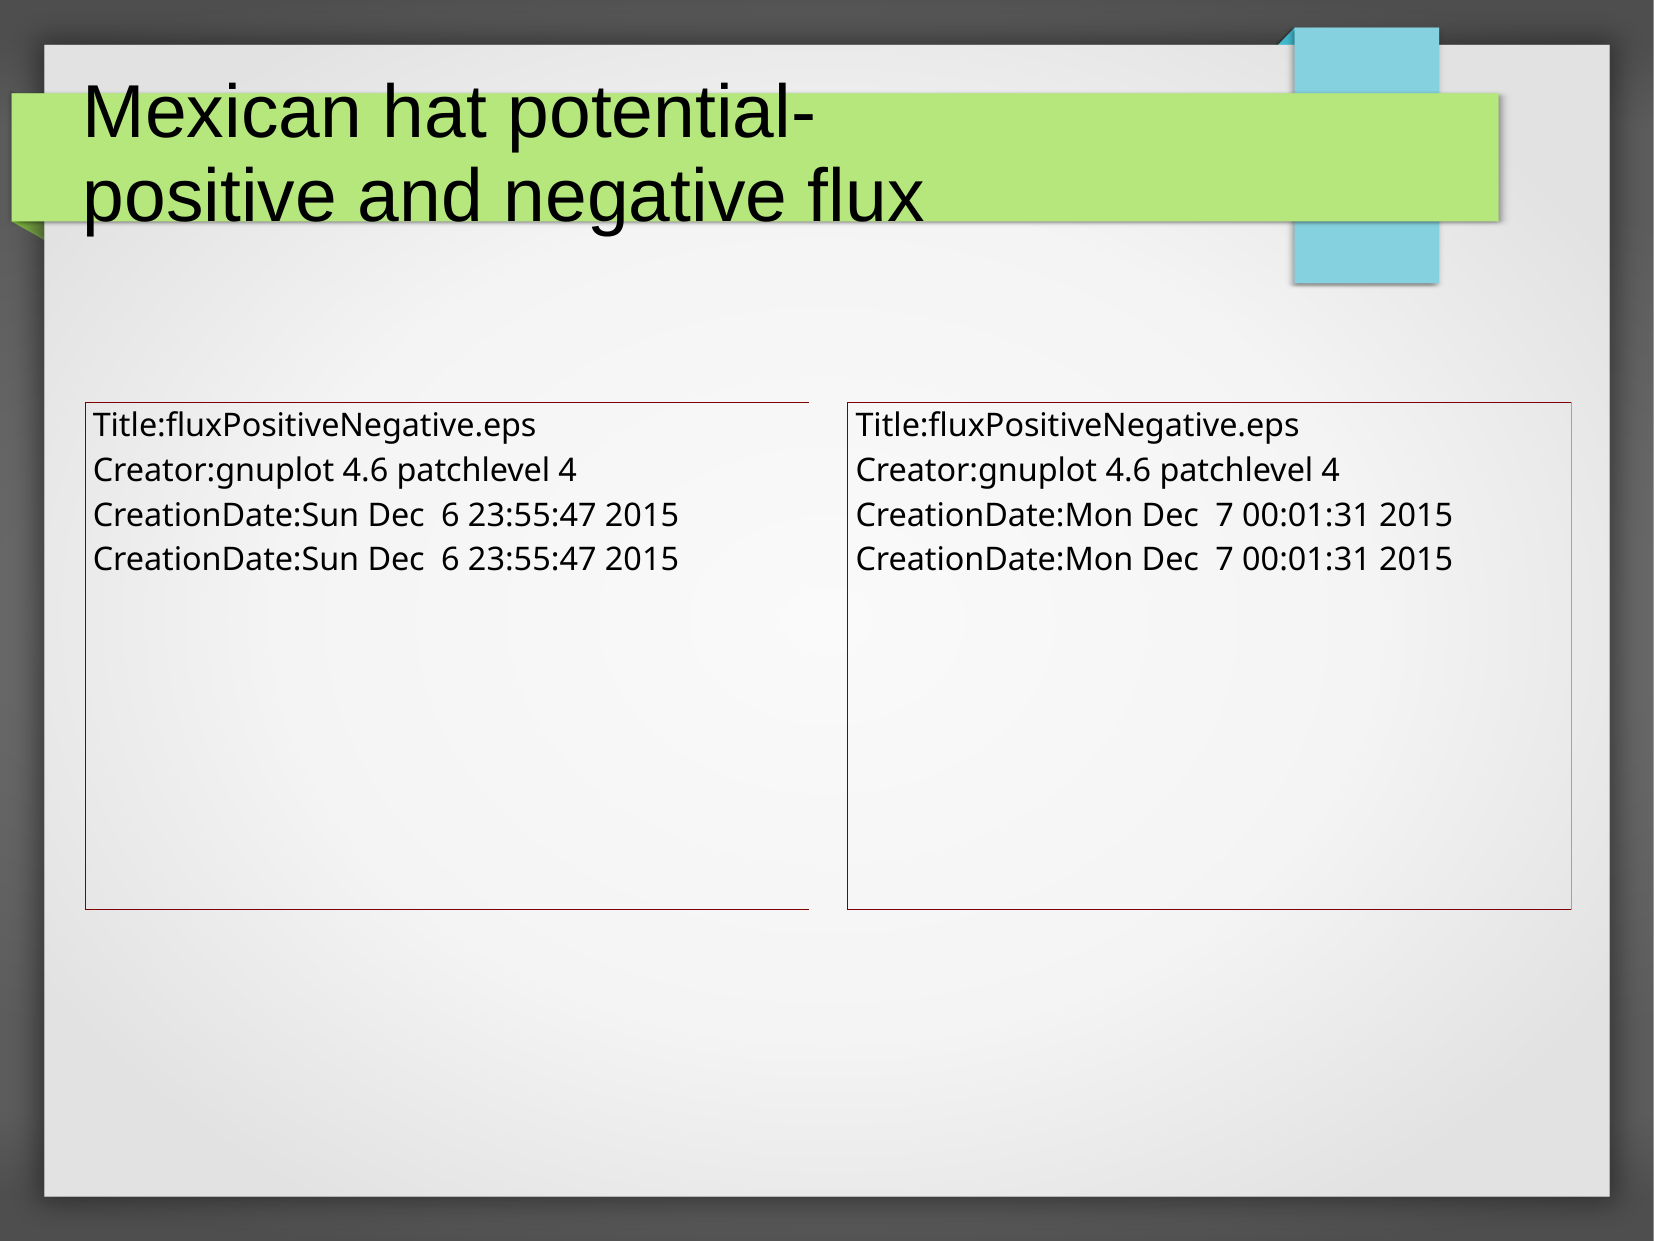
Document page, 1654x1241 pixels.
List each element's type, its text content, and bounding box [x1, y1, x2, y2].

picture [0, 0, 1654, 1241]
title Mexican hat potential- positive and negative flux [82, 69, 1264, 238]
